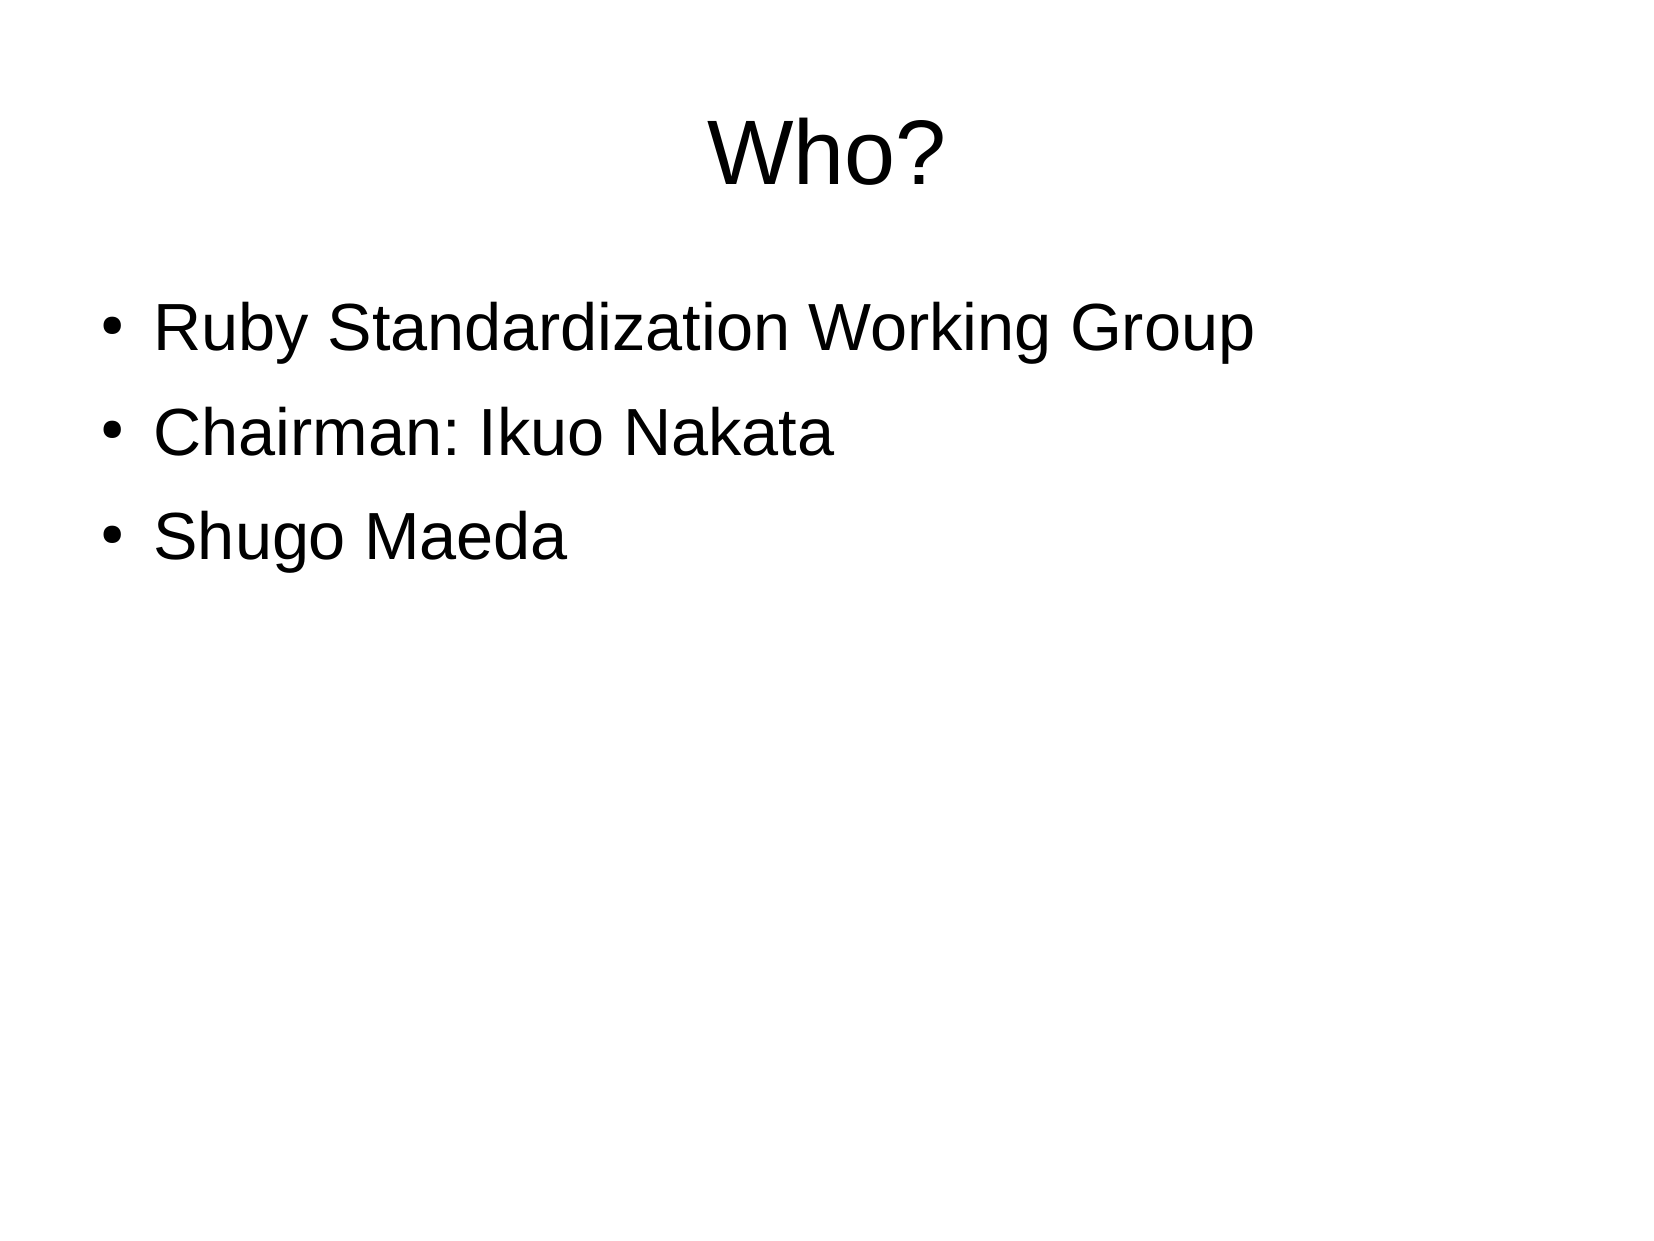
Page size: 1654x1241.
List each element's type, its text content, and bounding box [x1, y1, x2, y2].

list Ruby Standardization Working Group Chairman: Ikuo Nakata Shugo Maeda [82, 290, 1571, 1010]
title Who? [82, 49, 1571, 257]
